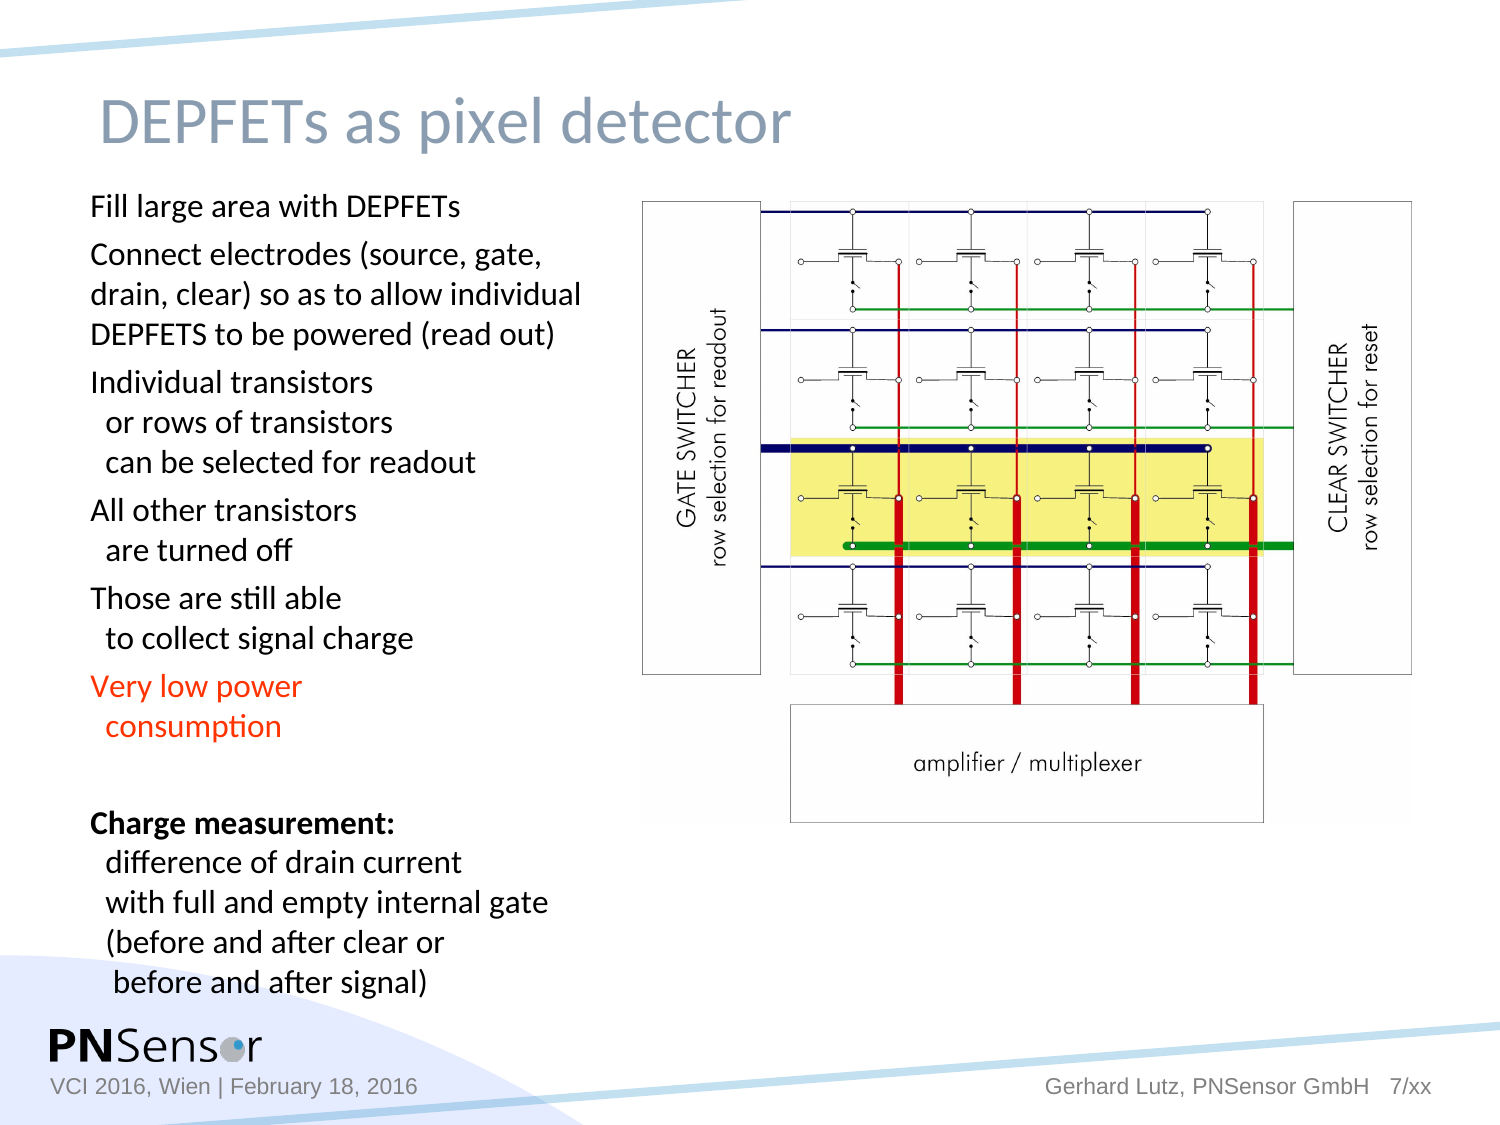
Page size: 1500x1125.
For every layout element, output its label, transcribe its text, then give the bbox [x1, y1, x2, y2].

picture [642, 201, 1412, 823]
title DEPFETs as pixel detector [99, 76, 1426, 265]
list Fill large area with DEPFETs Connect electrodes (source, gate, drain, clear) so as to allow individual DEPFETS to be powered (read out) Individual transistors or rows of transistors can be selected for readout All other transistors are turned off Those are still able to collect signal charge Very low power consumption Charge measurement: difference of drain current with full and empty internal gate (before and after clear or before and after signal) [90, 184, 644, 1012]
